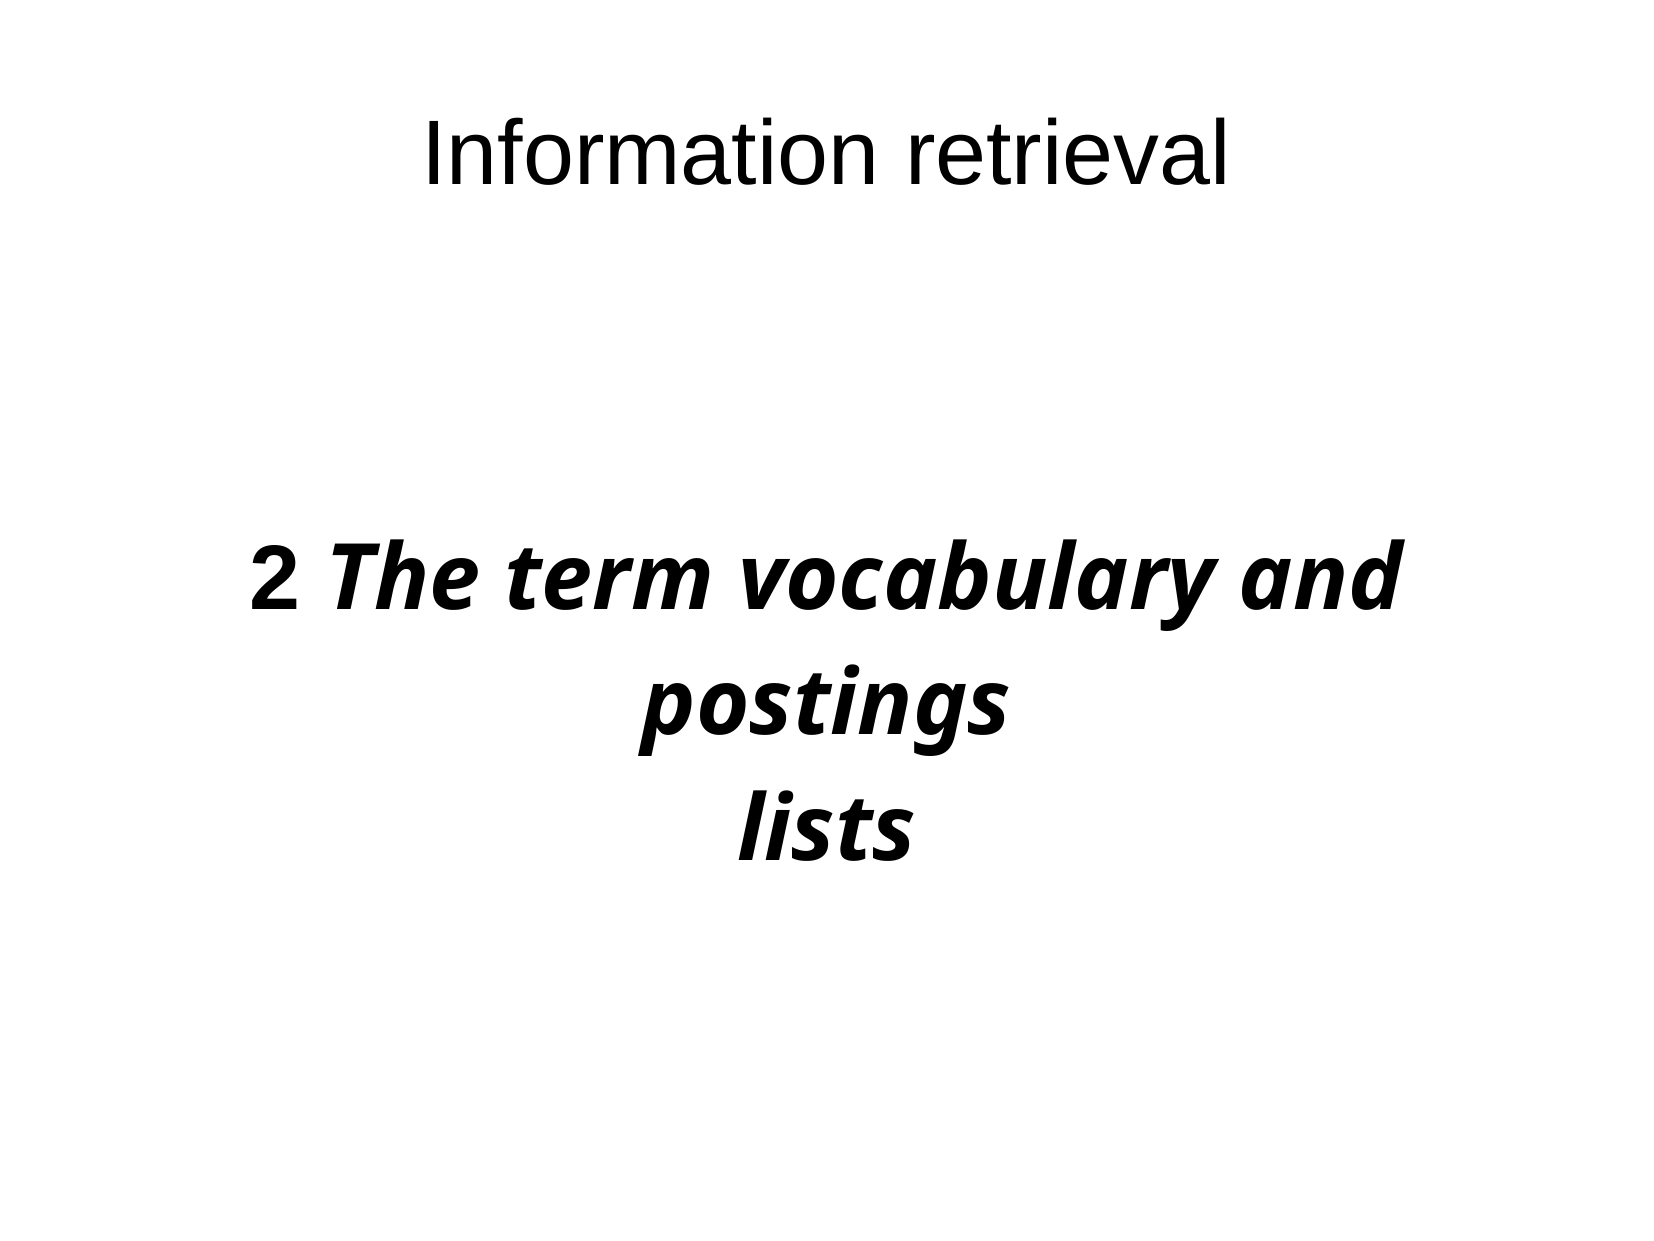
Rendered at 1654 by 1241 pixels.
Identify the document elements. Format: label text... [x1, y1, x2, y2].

subtitle 2 The term vocabulary and postings lists [82, 297, 1571, 1102]
title Information retrieval [82, 56, 1571, 250]
